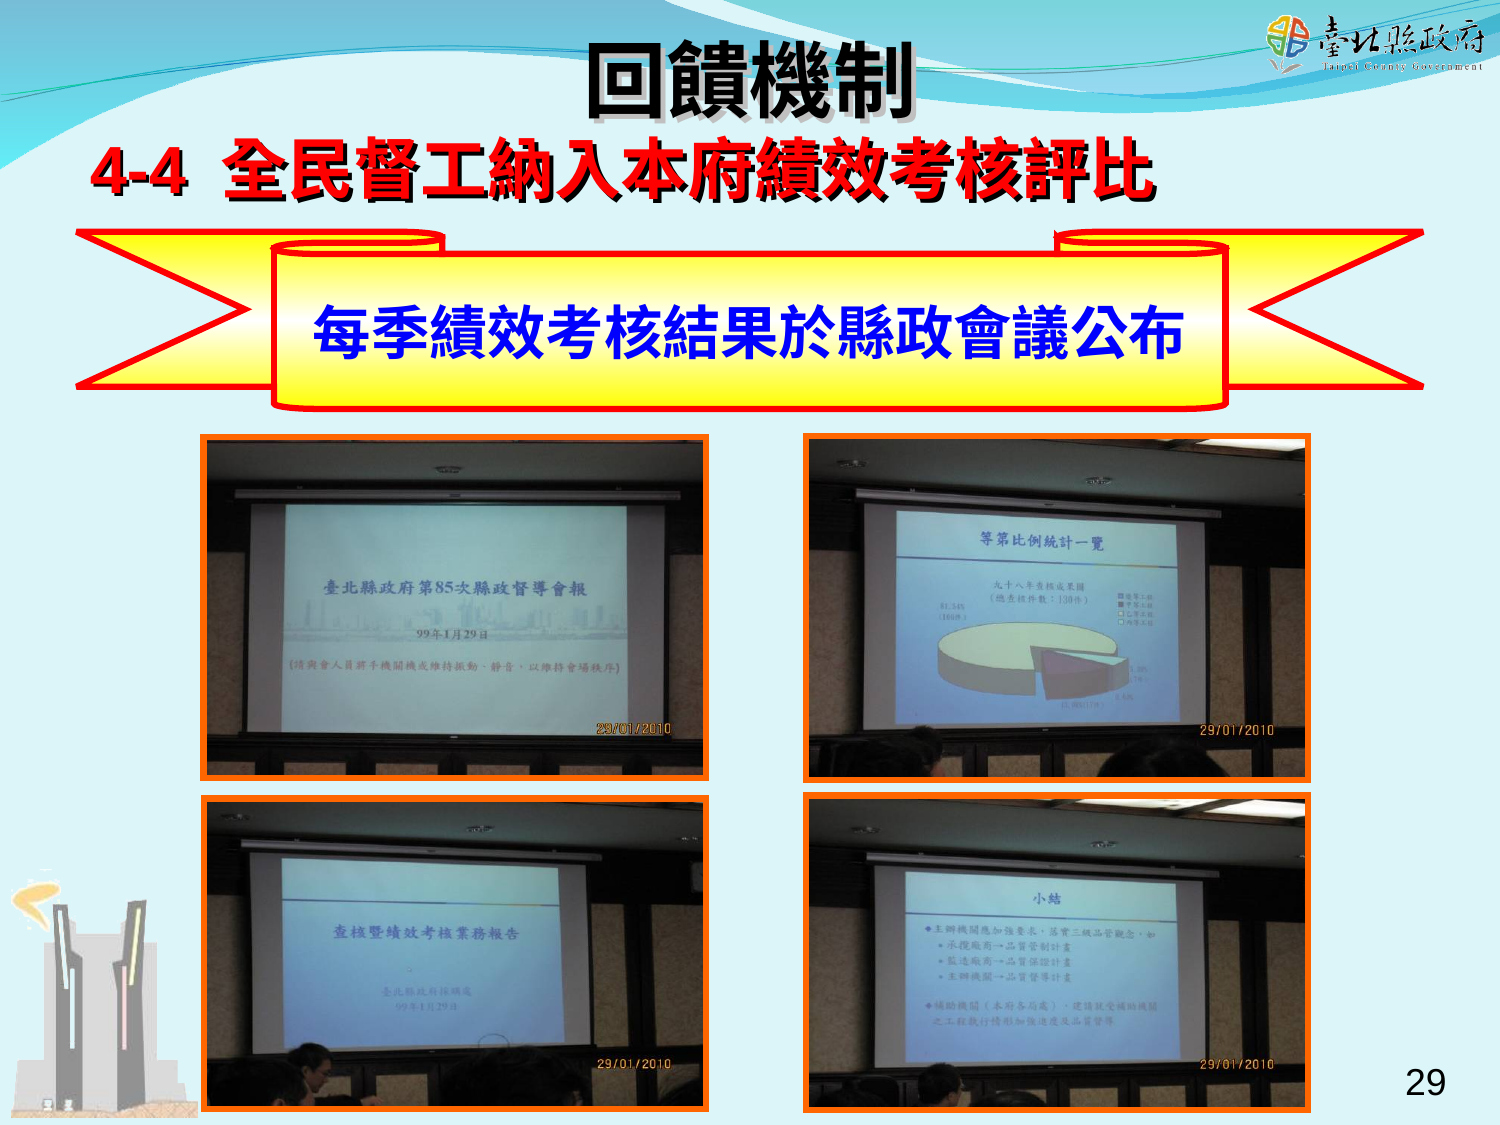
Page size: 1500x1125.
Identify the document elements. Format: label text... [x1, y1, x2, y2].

picture [809, 439, 1306, 777]
picture [809, 798, 1306, 1107]
list 4-4 全民督工納入本府績效考核評比 [75, 113, 1426, 220]
text_box 每季績效考核結果於縣政會議公布 [76, 231, 1424, 409]
picture [0, 0, 1500, 102]
picture [207, 801, 703, 1106]
picture [206, 440, 703, 775]
title 回饋機制 [75, 19, 1426, 113]
picture [11, 869, 198, 1118]
